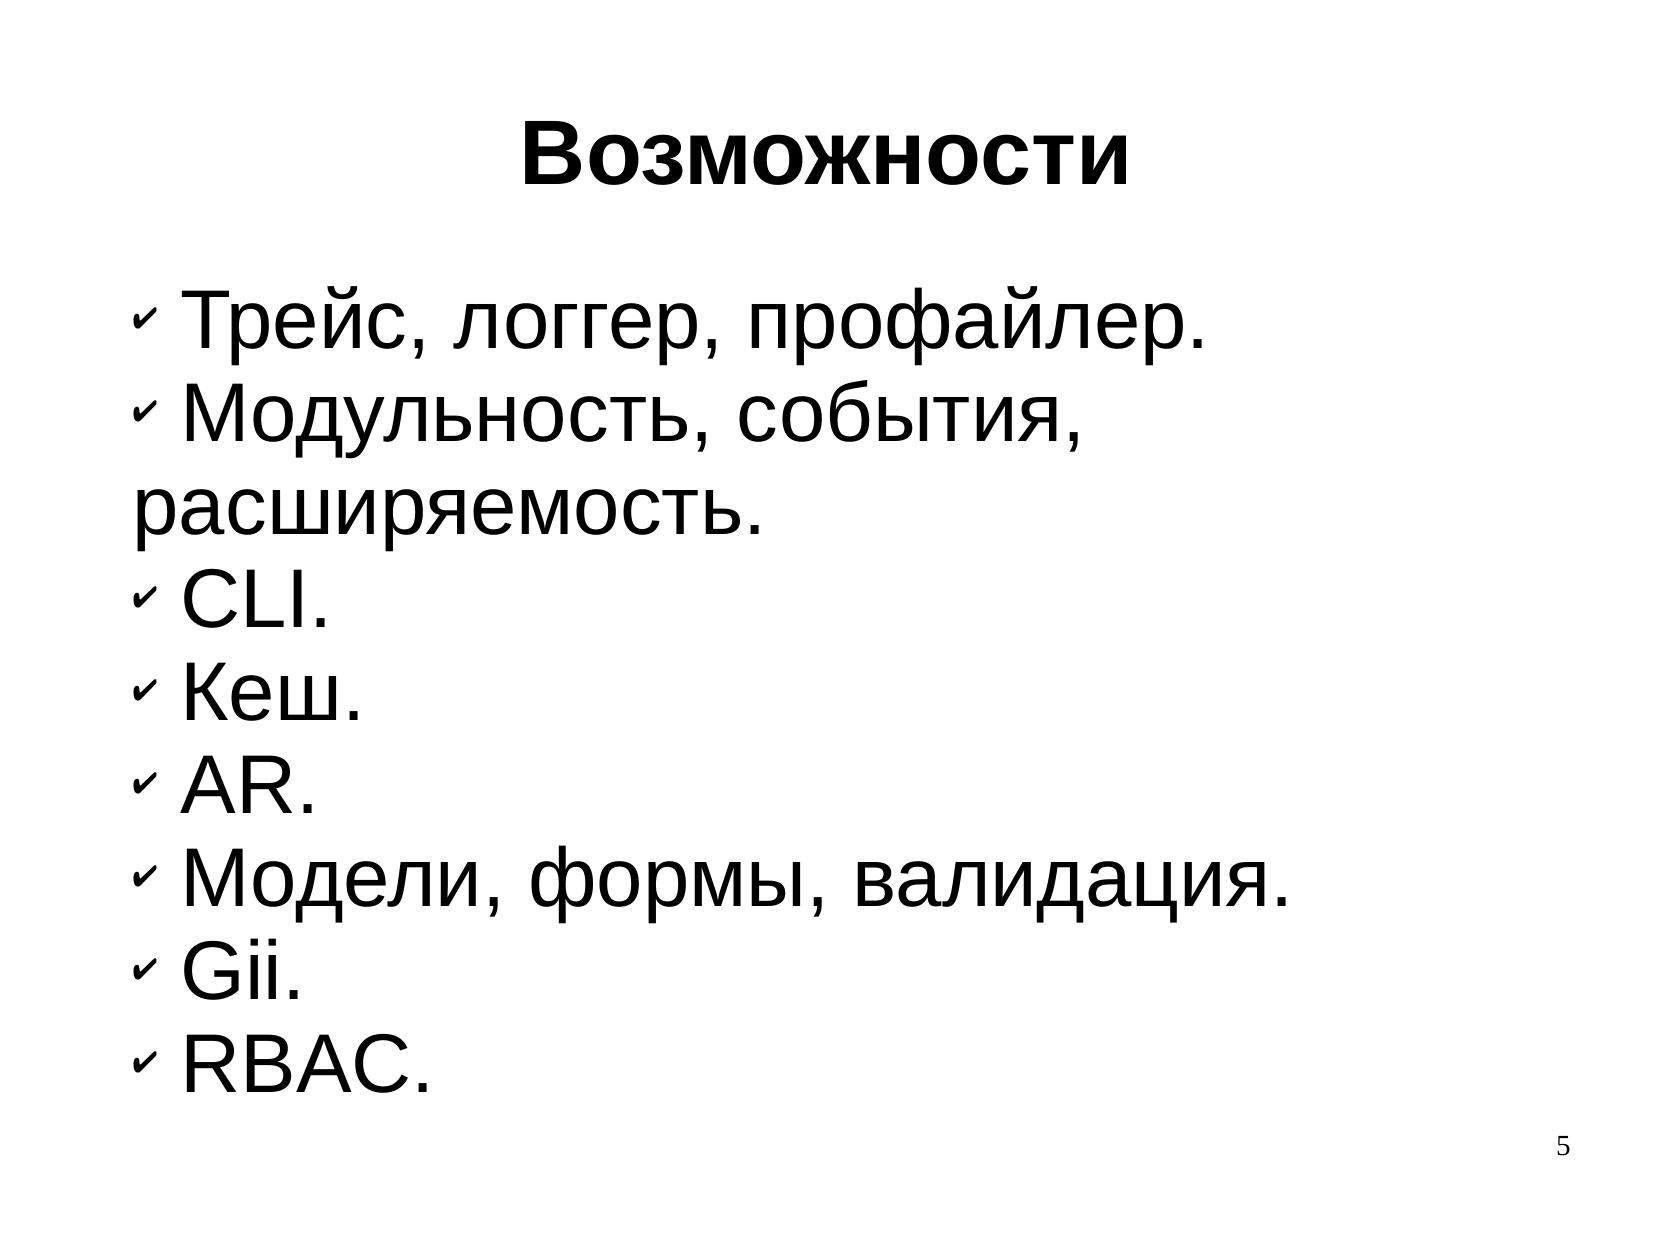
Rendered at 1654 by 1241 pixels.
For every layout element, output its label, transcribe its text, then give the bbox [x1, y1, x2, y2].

title Возможности [82, 56, 1571, 250]
text_box Трейс, логгер, профайлер. Модульность, события, расширяемость. CLI. Кеш. AR. Модели, формы, валидация. Gii. RBAC. [118, 265, 1595, 1118]
